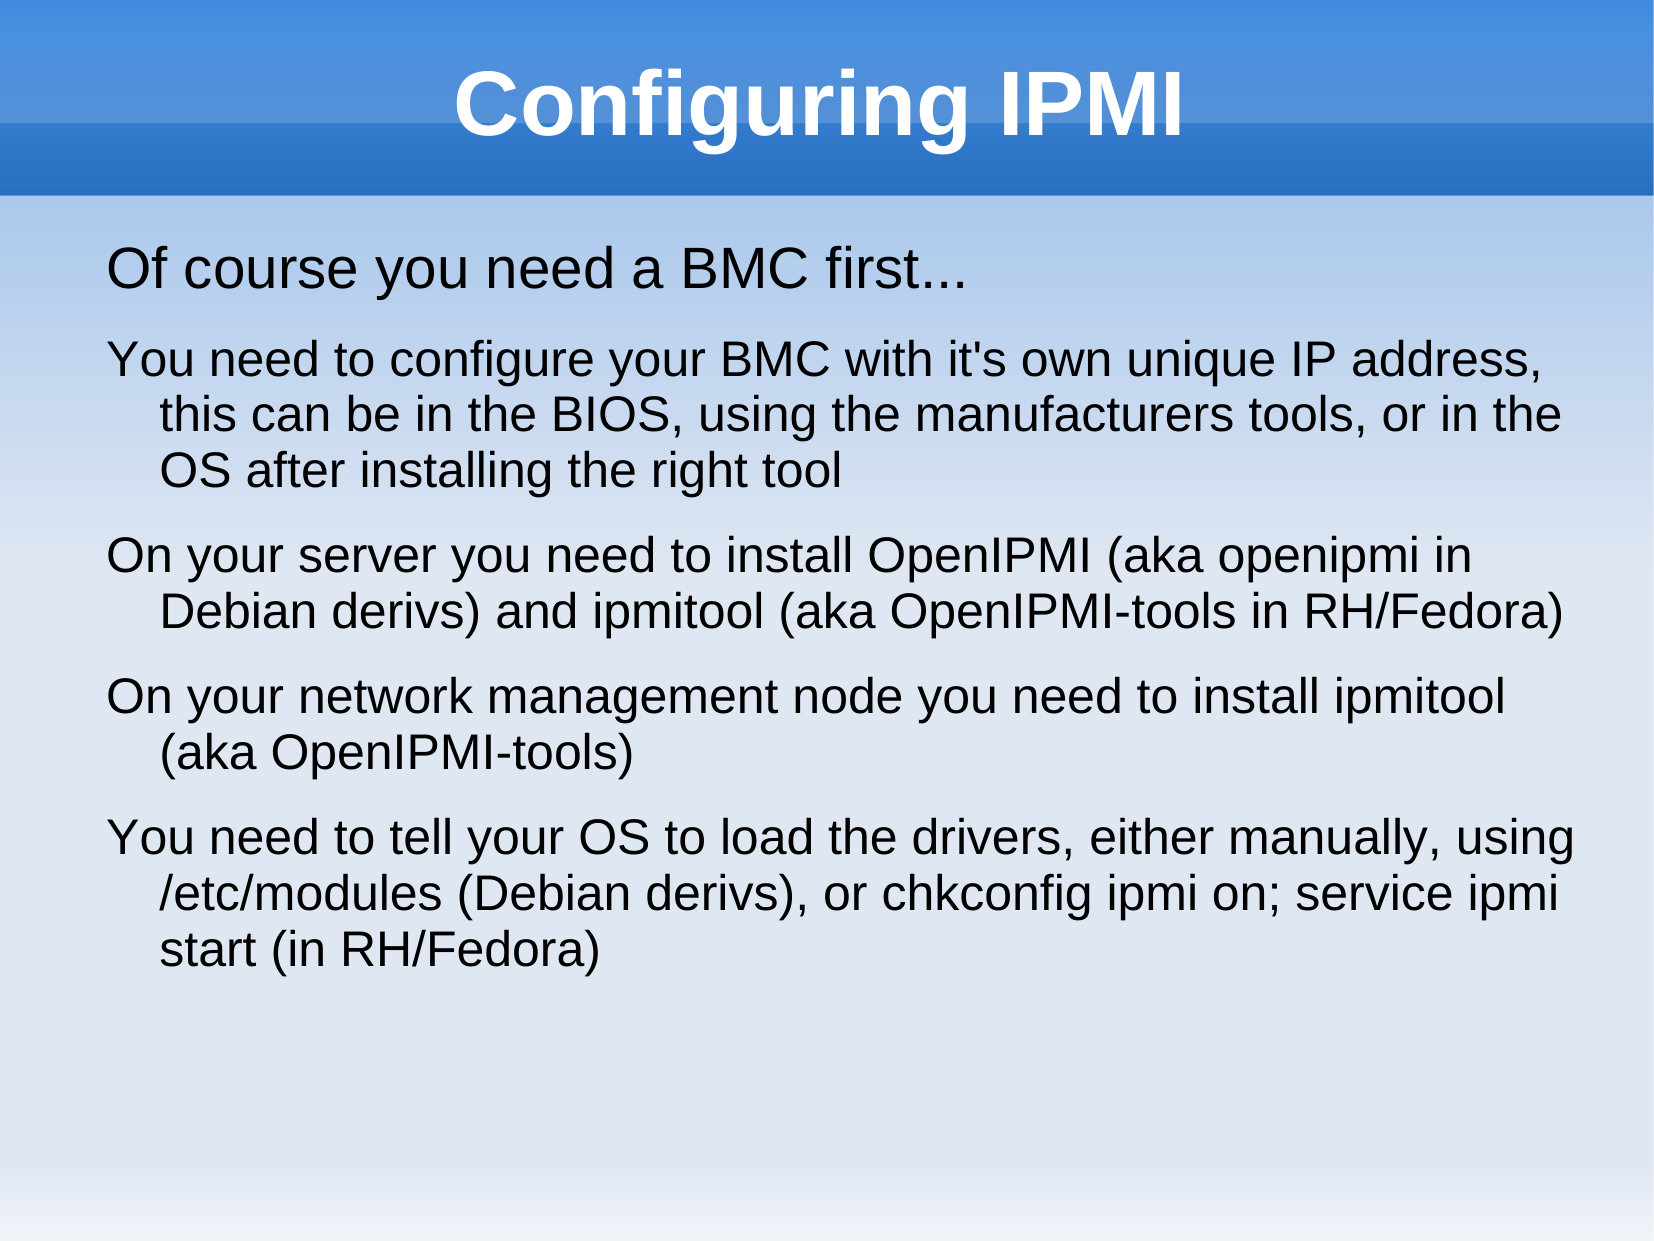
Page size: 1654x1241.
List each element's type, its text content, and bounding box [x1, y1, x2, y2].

picture [0, 0, 1654, 1241]
title Configuring IPMI [76, 7, 1565, 200]
list Of course you need a BMC first... You need to configure your BMC with it's own unique IP address, this can be in the BIOS, using the manufacturers tools, or in the OS after installing the right tool On your server you need to install OpenIPMI (aka openipmi in Debian derivs) and ipmitool (aka OpenIPMI-tools in RH/Fedora) On your network management node you need to install ipmitool (aka OpenIPMI-tools) You need to tell your OS to load the drivers, either manually, using /etc/modules (Debian derivs), or chkconfig ipmi on; service ipmi start (in RH/Fedora) [88, 236, 1577, 1040]
